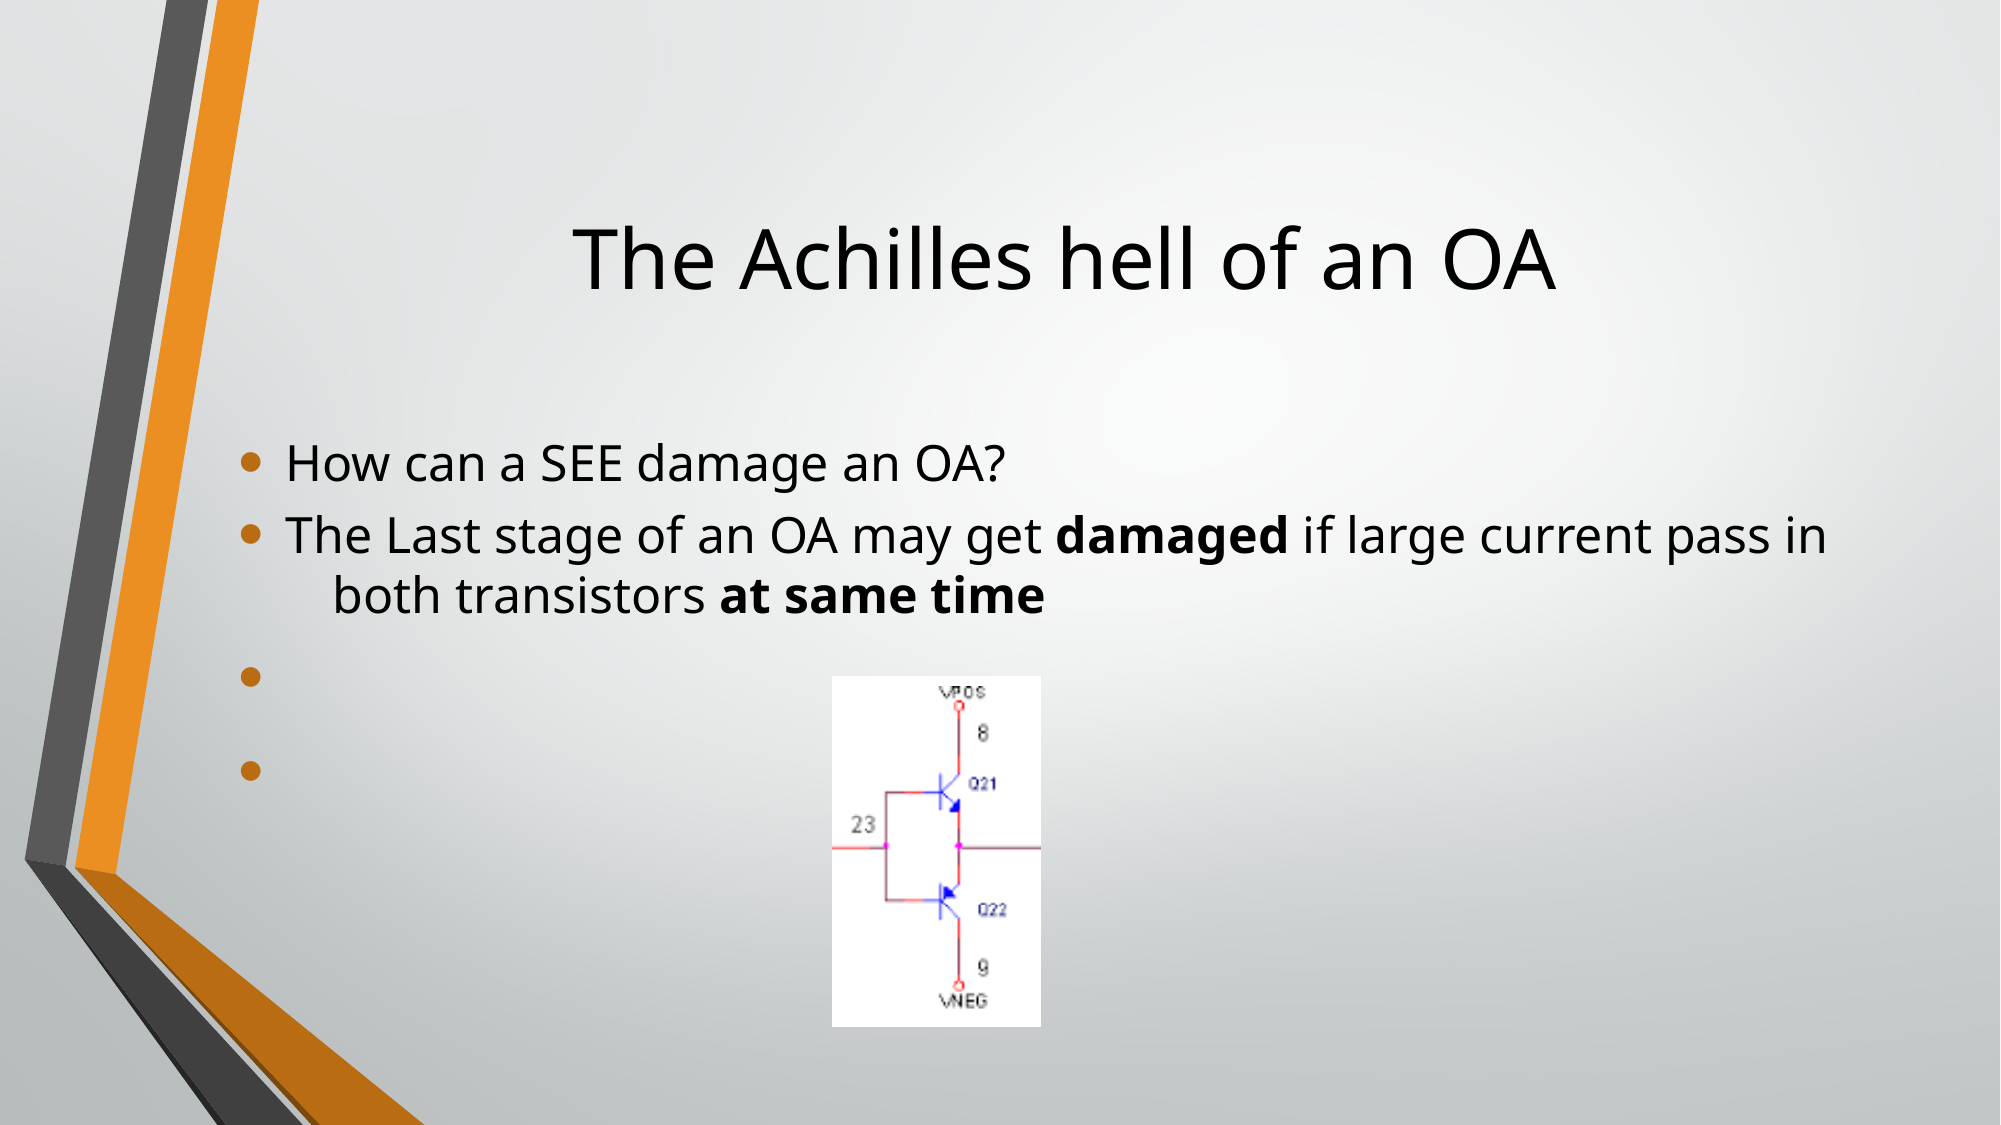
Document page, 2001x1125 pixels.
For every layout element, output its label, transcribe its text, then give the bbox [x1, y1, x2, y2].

title The Achilles hell of an OA [243, 112, 1887, 400]
picture [832, 676, 1041, 1027]
list How can a SEE damage an OA? The Last stage of an OA may get damaged if large current pass in both transistors at same time [223, 423, 1859, 883]
